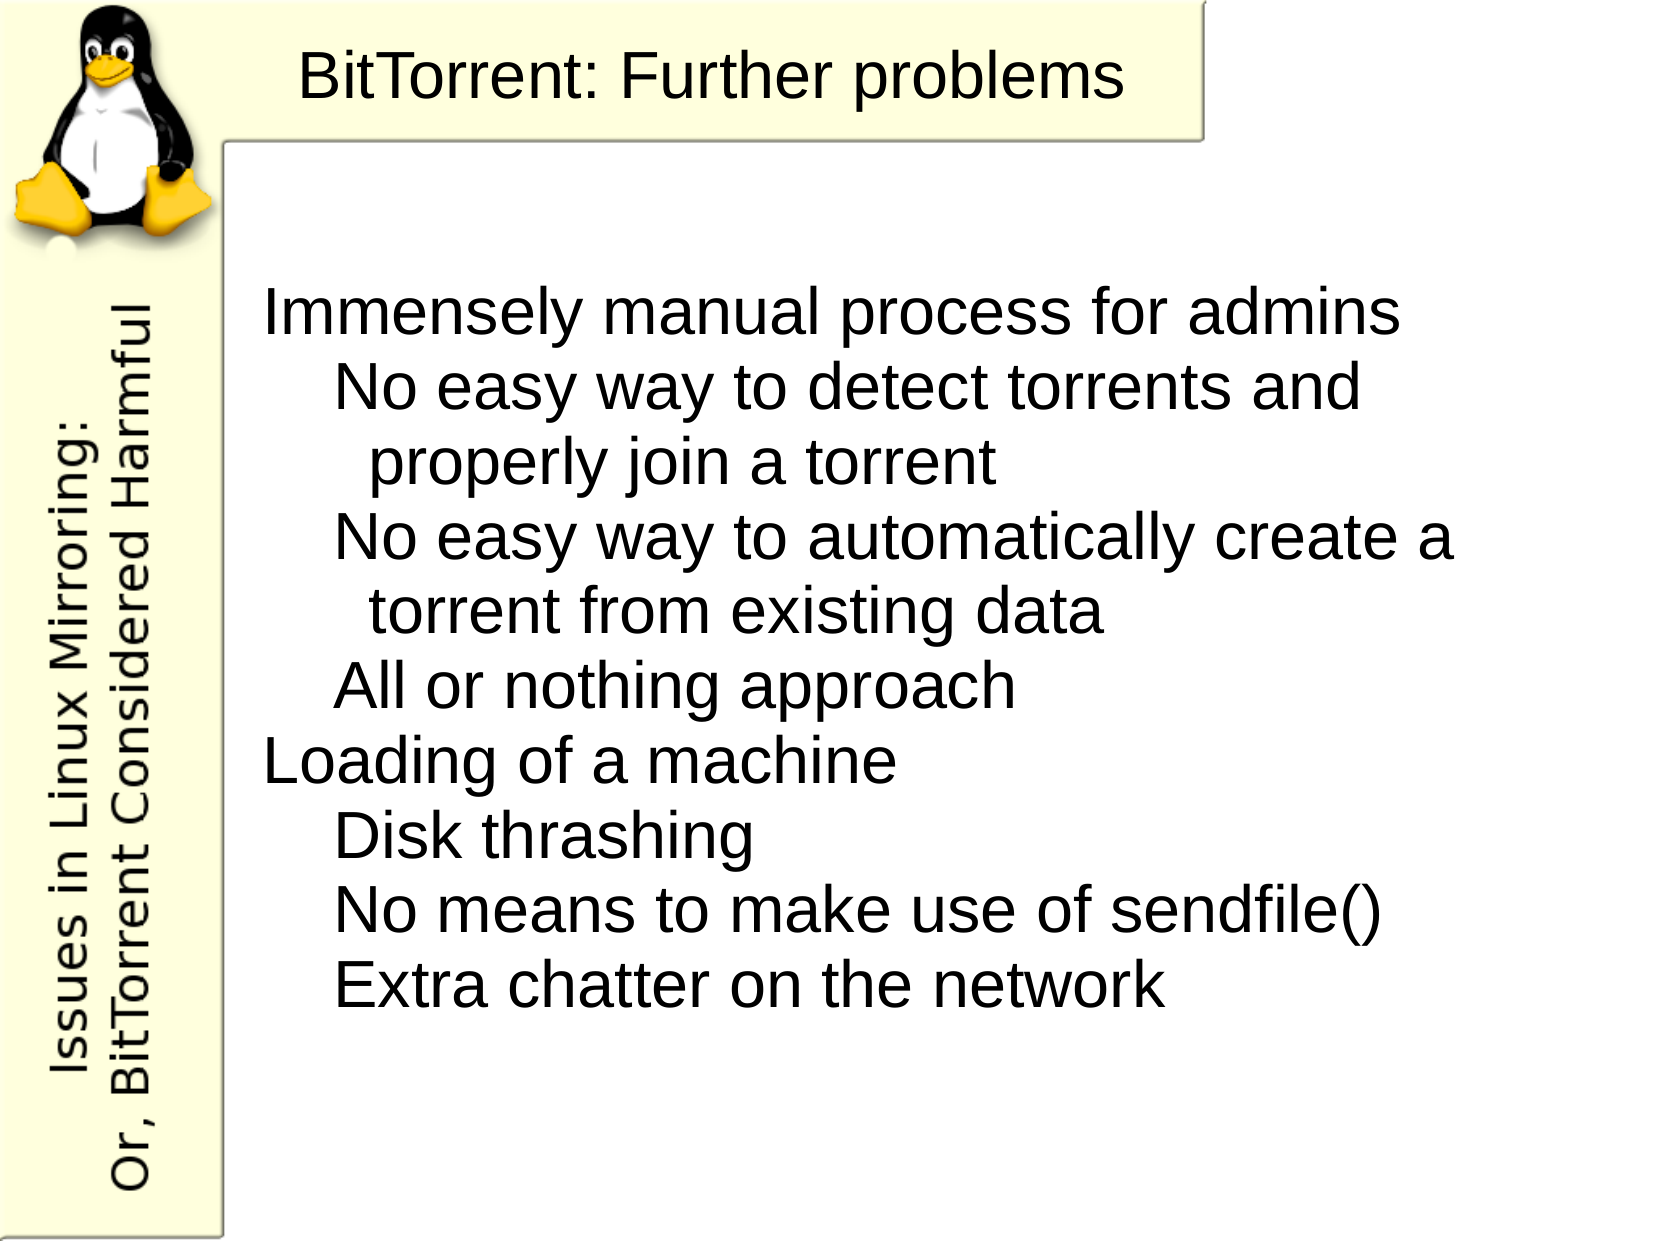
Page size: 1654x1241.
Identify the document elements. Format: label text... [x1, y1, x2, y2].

picture [0, 0, 1654, 1241]
title BitTorrent: Further problems [224, 0, 1200, 151]
subtitle Immensely manual process for admins No easy way to detect torrents and properly join a torrent No easy way to automatically create a torrent from existing data All or nothing approach Loading of a machine Disk thrashing No means to make use of sendfile() Extra chatter on the network [262, 194, 1575, 1102]
